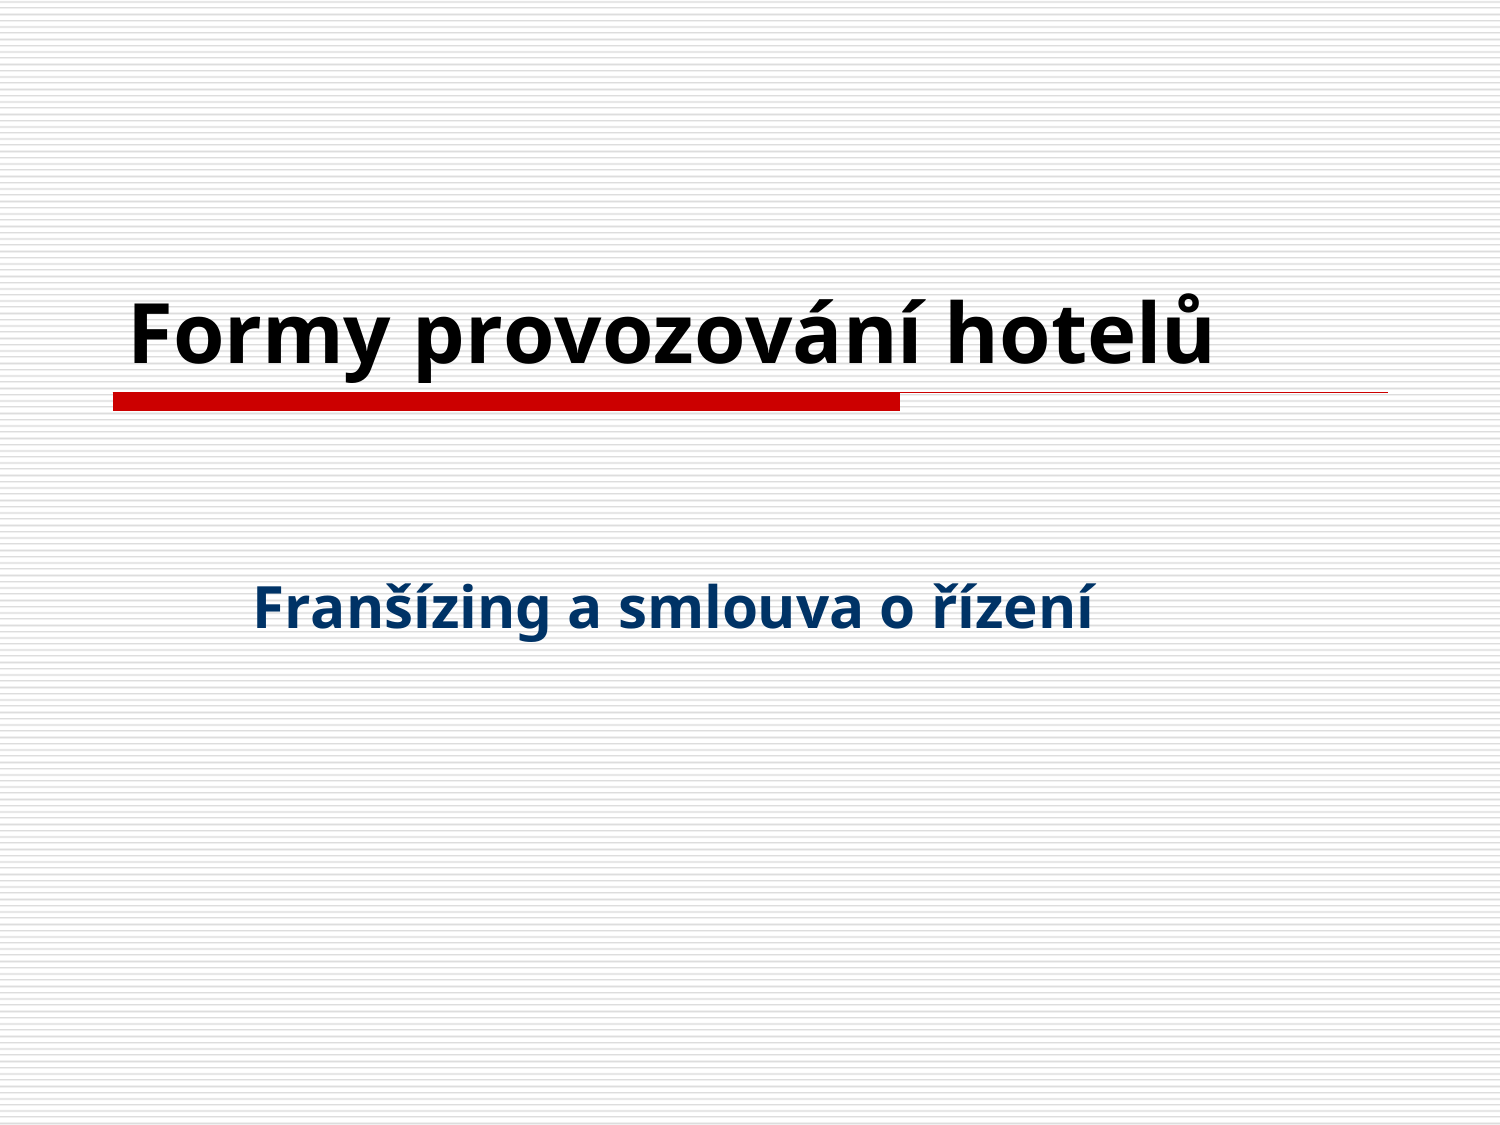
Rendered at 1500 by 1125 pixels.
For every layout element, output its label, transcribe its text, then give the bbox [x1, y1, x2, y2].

subtitle Franšízing a smlouva o řízení [237, 562, 1388, 826]
title Formy provozování hotelů [112, 162, 1388, 388]
picture [0, 0, 1500, 1125]
